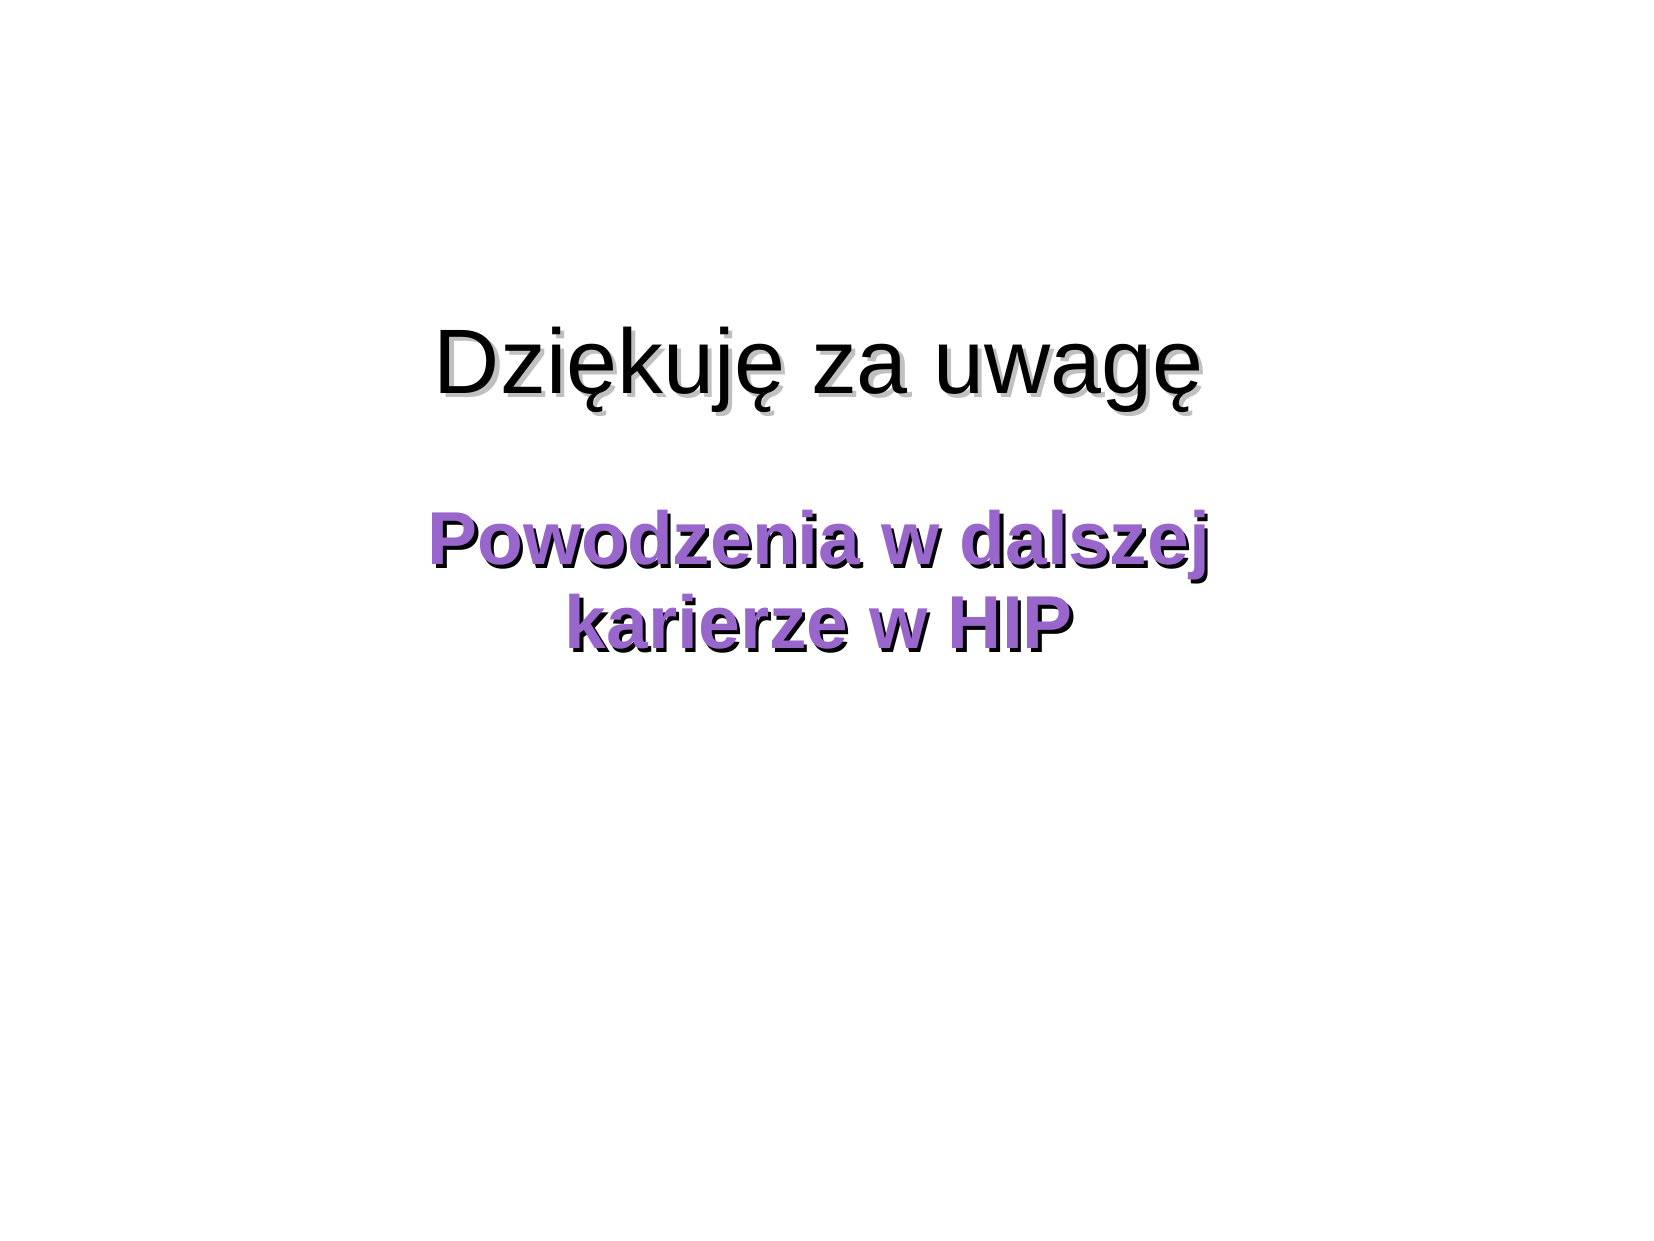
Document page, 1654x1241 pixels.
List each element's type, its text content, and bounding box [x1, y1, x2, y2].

text_box Dziękuję za uwagę Powodzenia w dalszej karierze w HIP [406, 302, 1232, 673]
